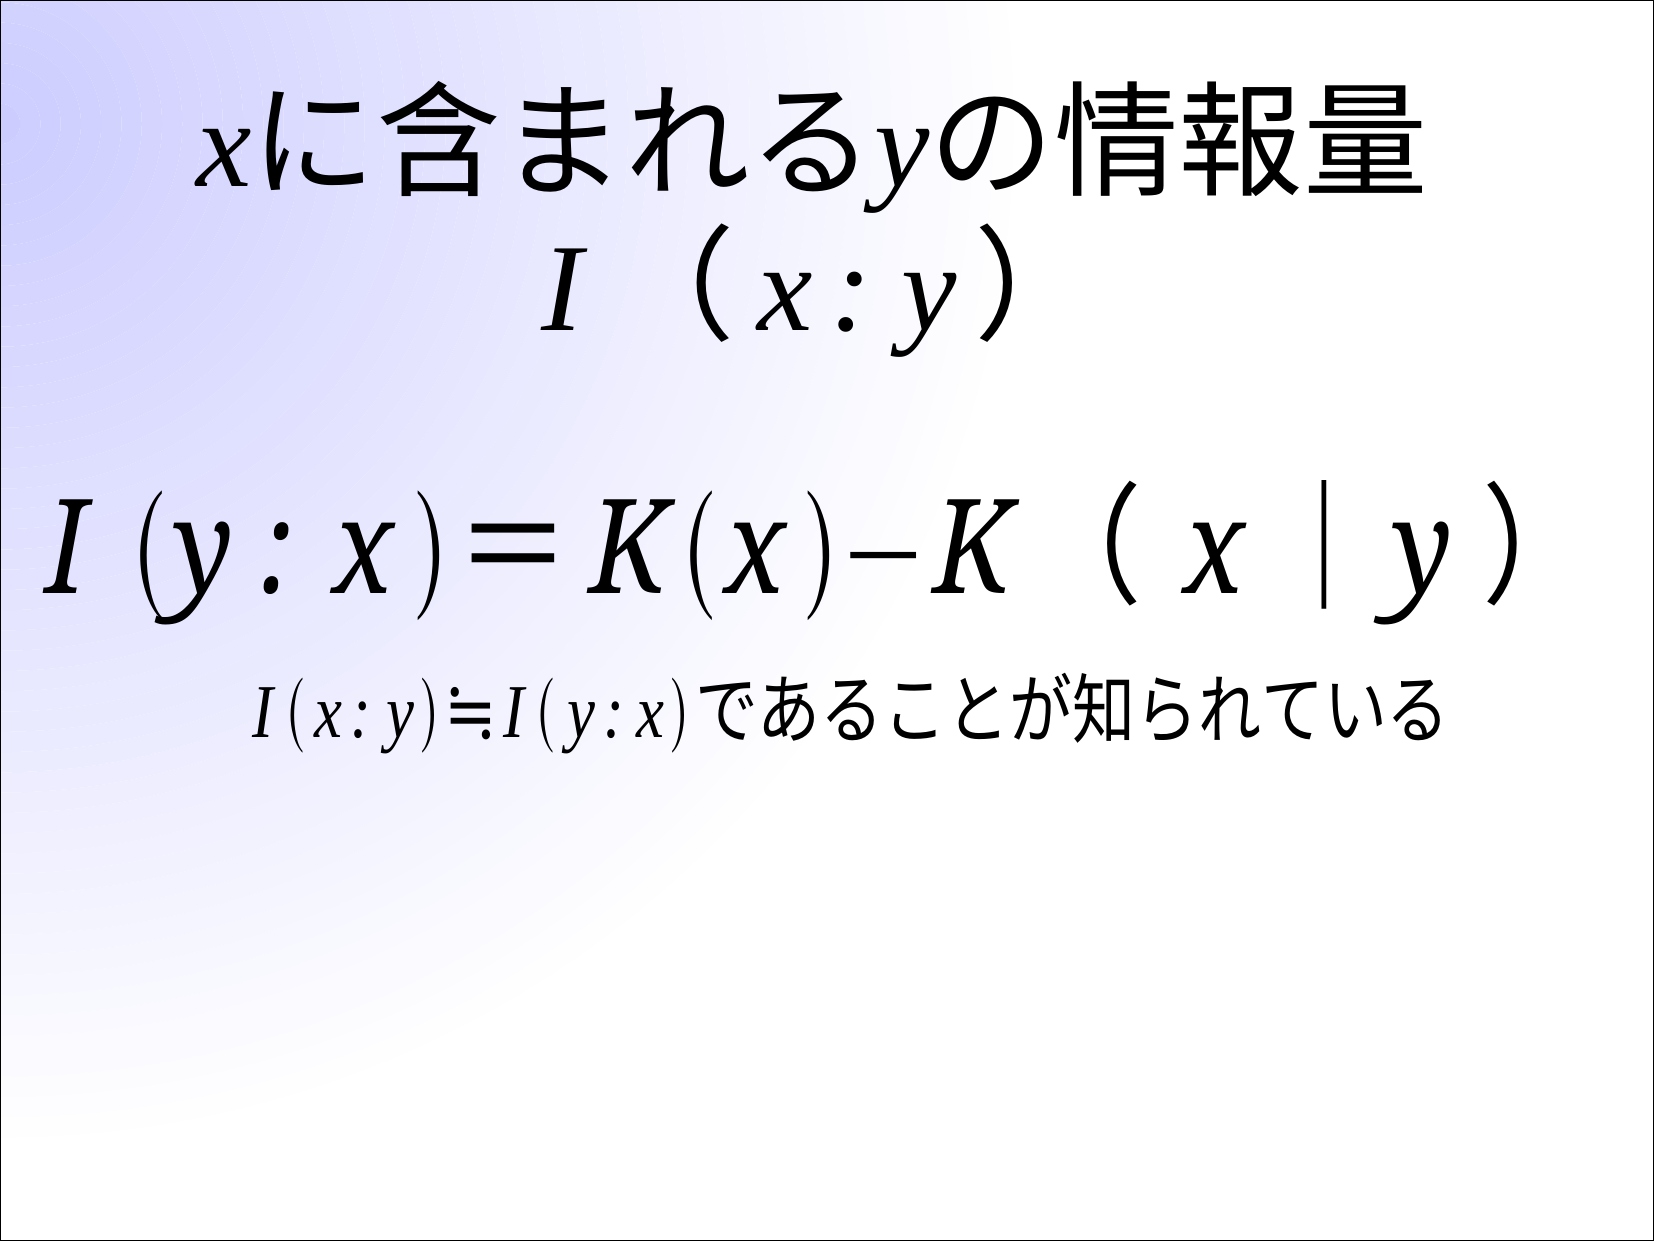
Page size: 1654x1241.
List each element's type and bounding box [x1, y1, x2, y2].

chart [39, 480, 1602, 627]
chart [180, 75, 1434, 358]
chart [242, 669, 1456, 757]
